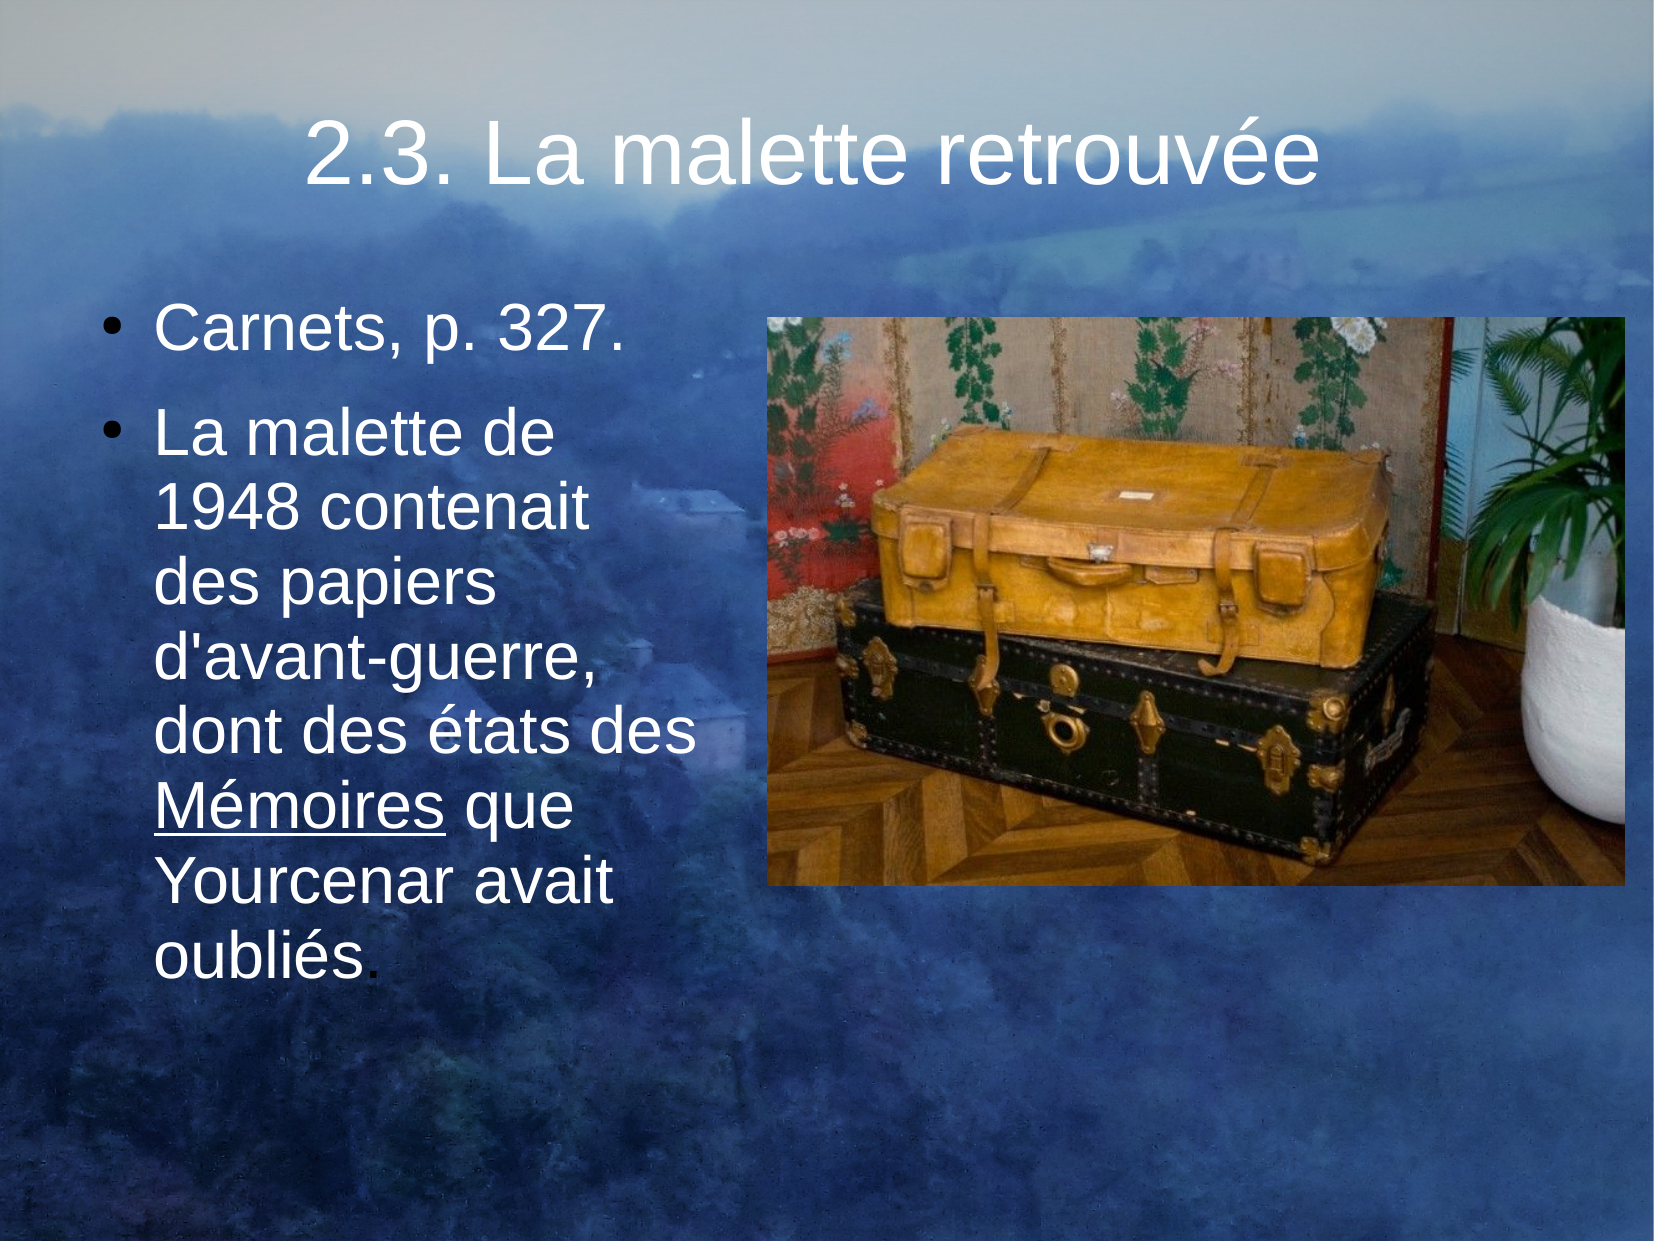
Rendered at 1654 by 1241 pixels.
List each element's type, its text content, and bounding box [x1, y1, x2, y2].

title 2.3. La malette retrouvée [82, 49, 1571, 257]
picture [0, 0, 1654, 1241]
list Carnets, p. 327. La malette de 1948 contenait des papiers d'avant-guerre, dont des états des Mémoires que Yourcenar avait oubliés. [82, 290, 709, 1109]
